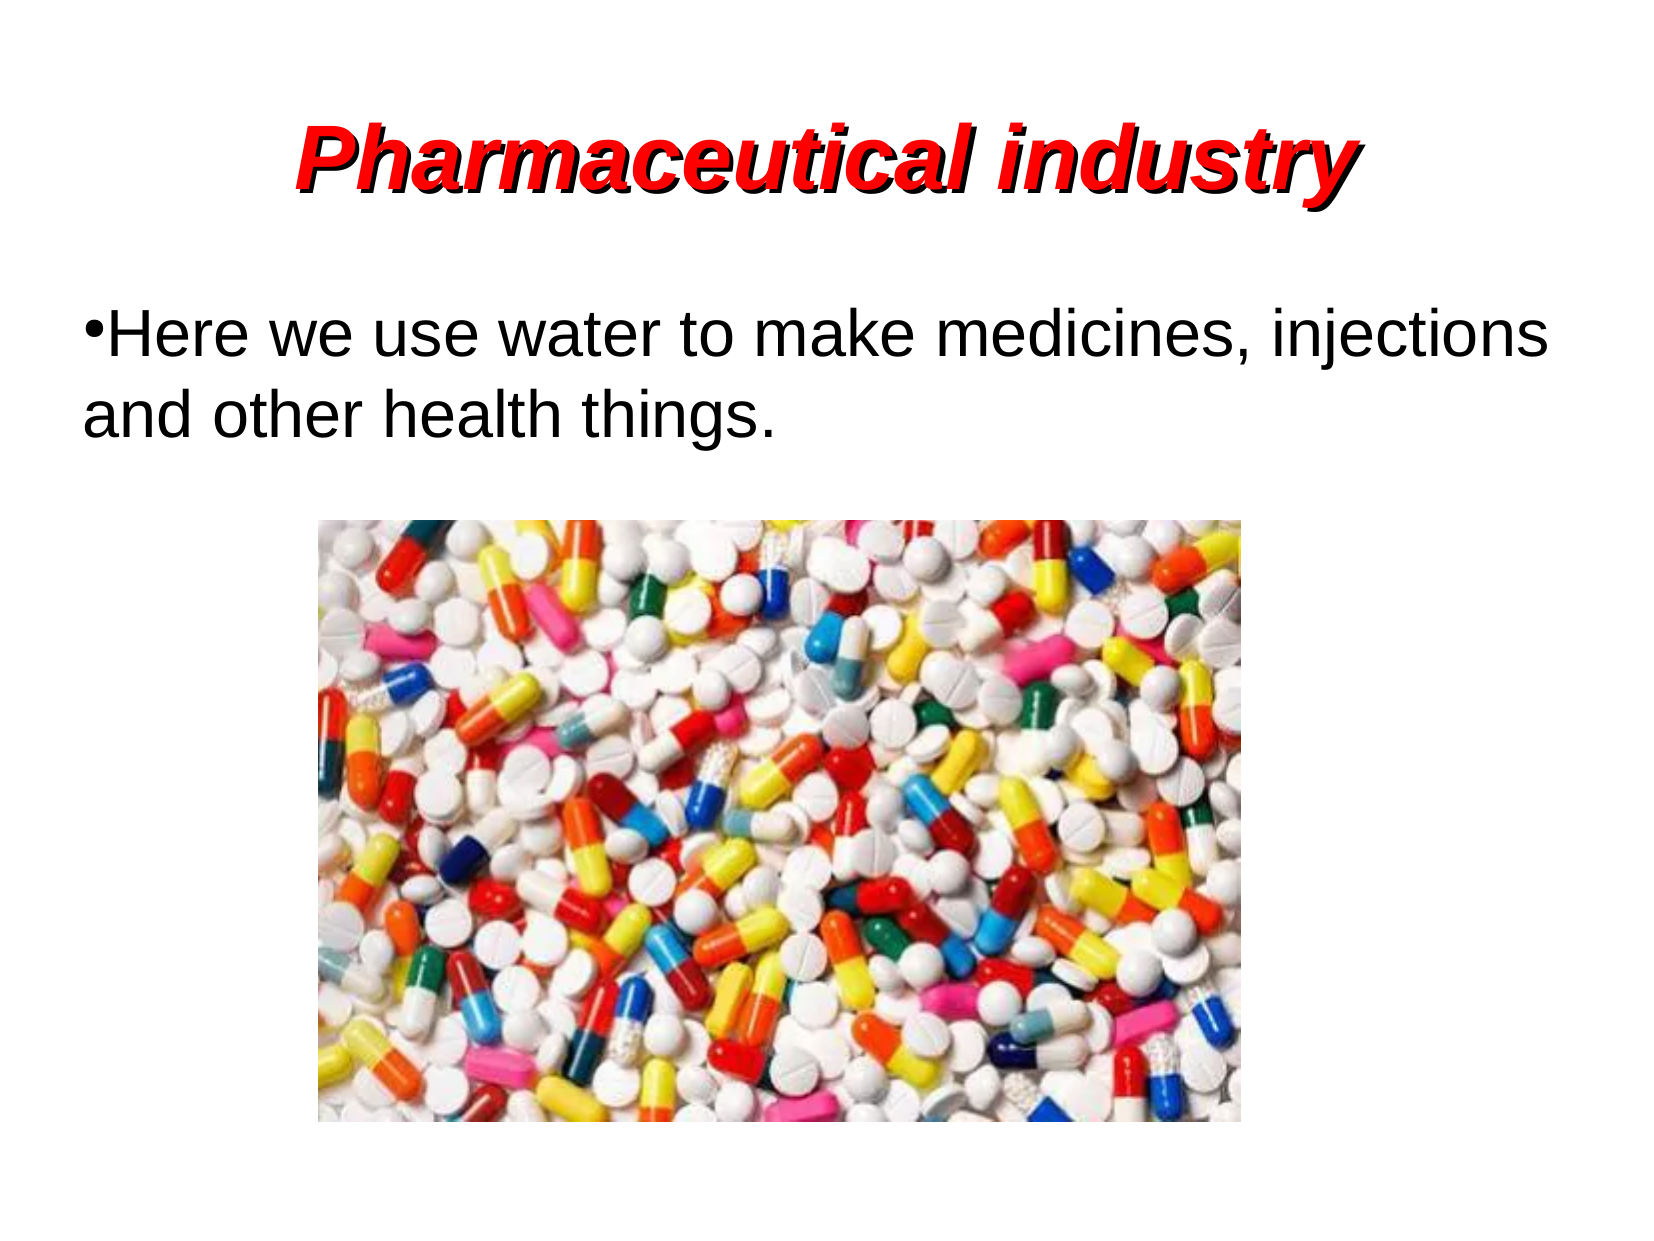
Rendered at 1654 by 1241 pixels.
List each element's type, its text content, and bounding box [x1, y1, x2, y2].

title Pharmaceutical industry [82, 49, 1571, 257]
picture [318, 520, 1241, 1123]
list Here we use water to make medicines, injections and other health things. [82, 290, 1571, 1109]
